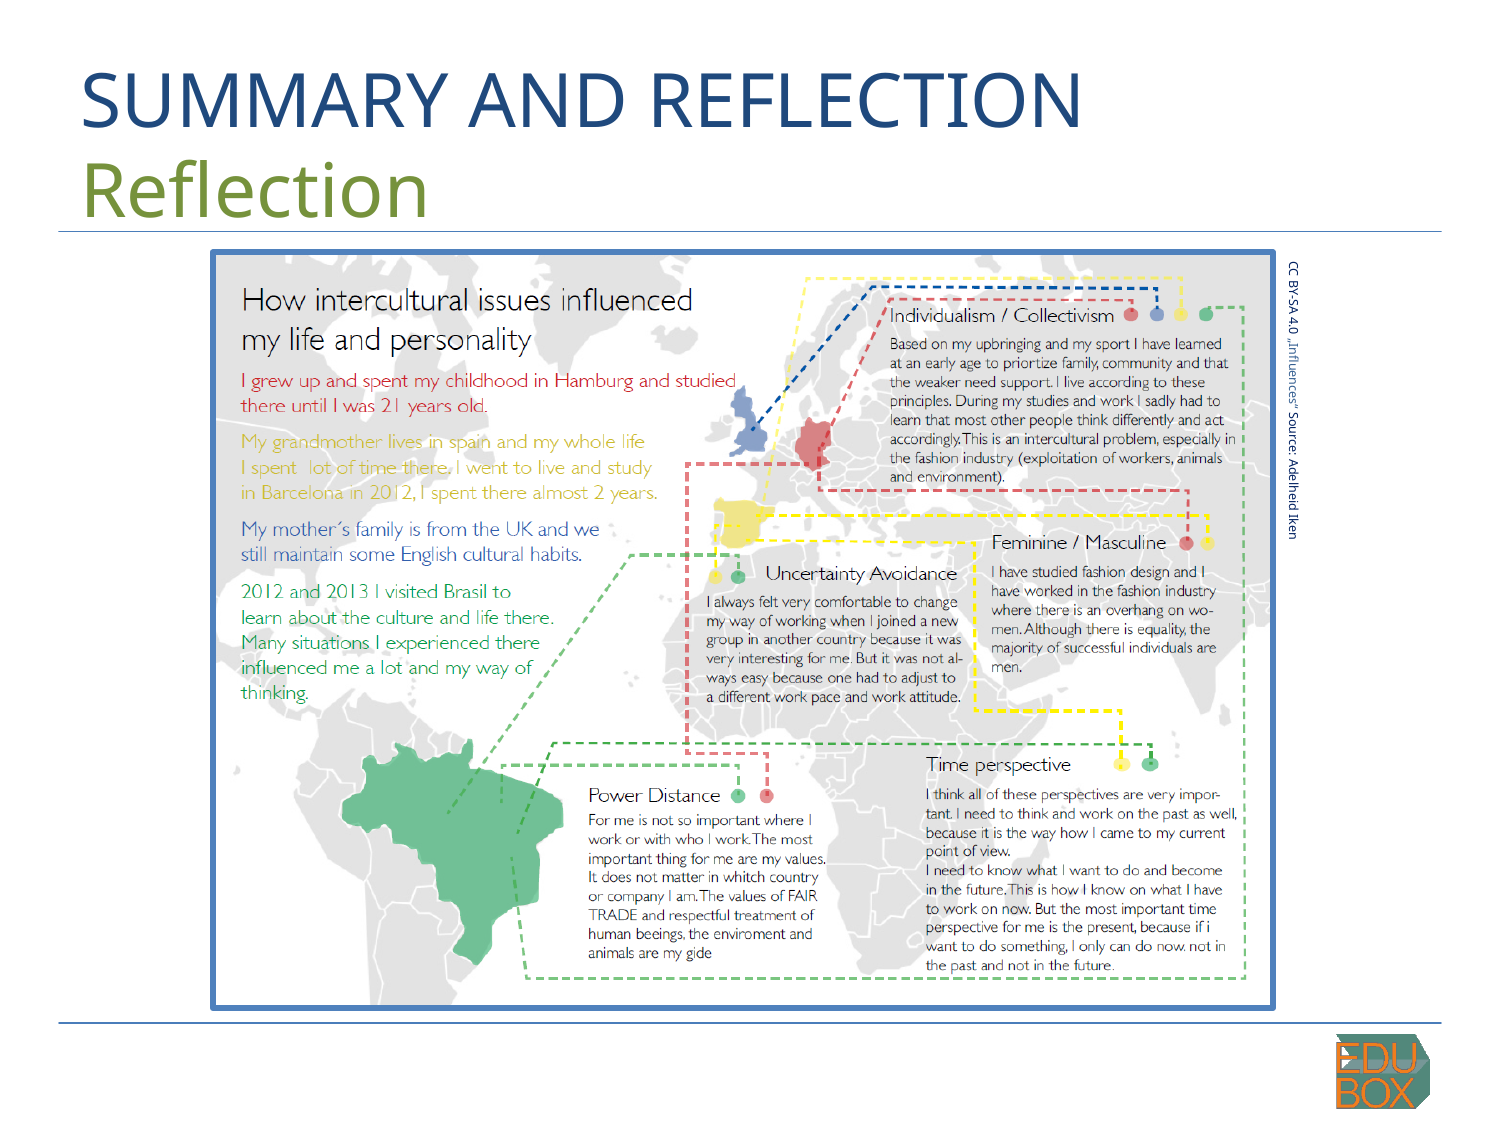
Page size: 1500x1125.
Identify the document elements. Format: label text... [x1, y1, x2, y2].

picture [215, 255, 1270, 1005]
text_box CC BY-SA 4.0 „Influences“ Source: Adelheid Iken [1276, 246, 1310, 995]
title SUMMARY AND REFLECTION [64, 42, 1500, 153]
list Reflection [64, 127, 1040, 247]
picture [1328, 1028, 1437, 1114]
